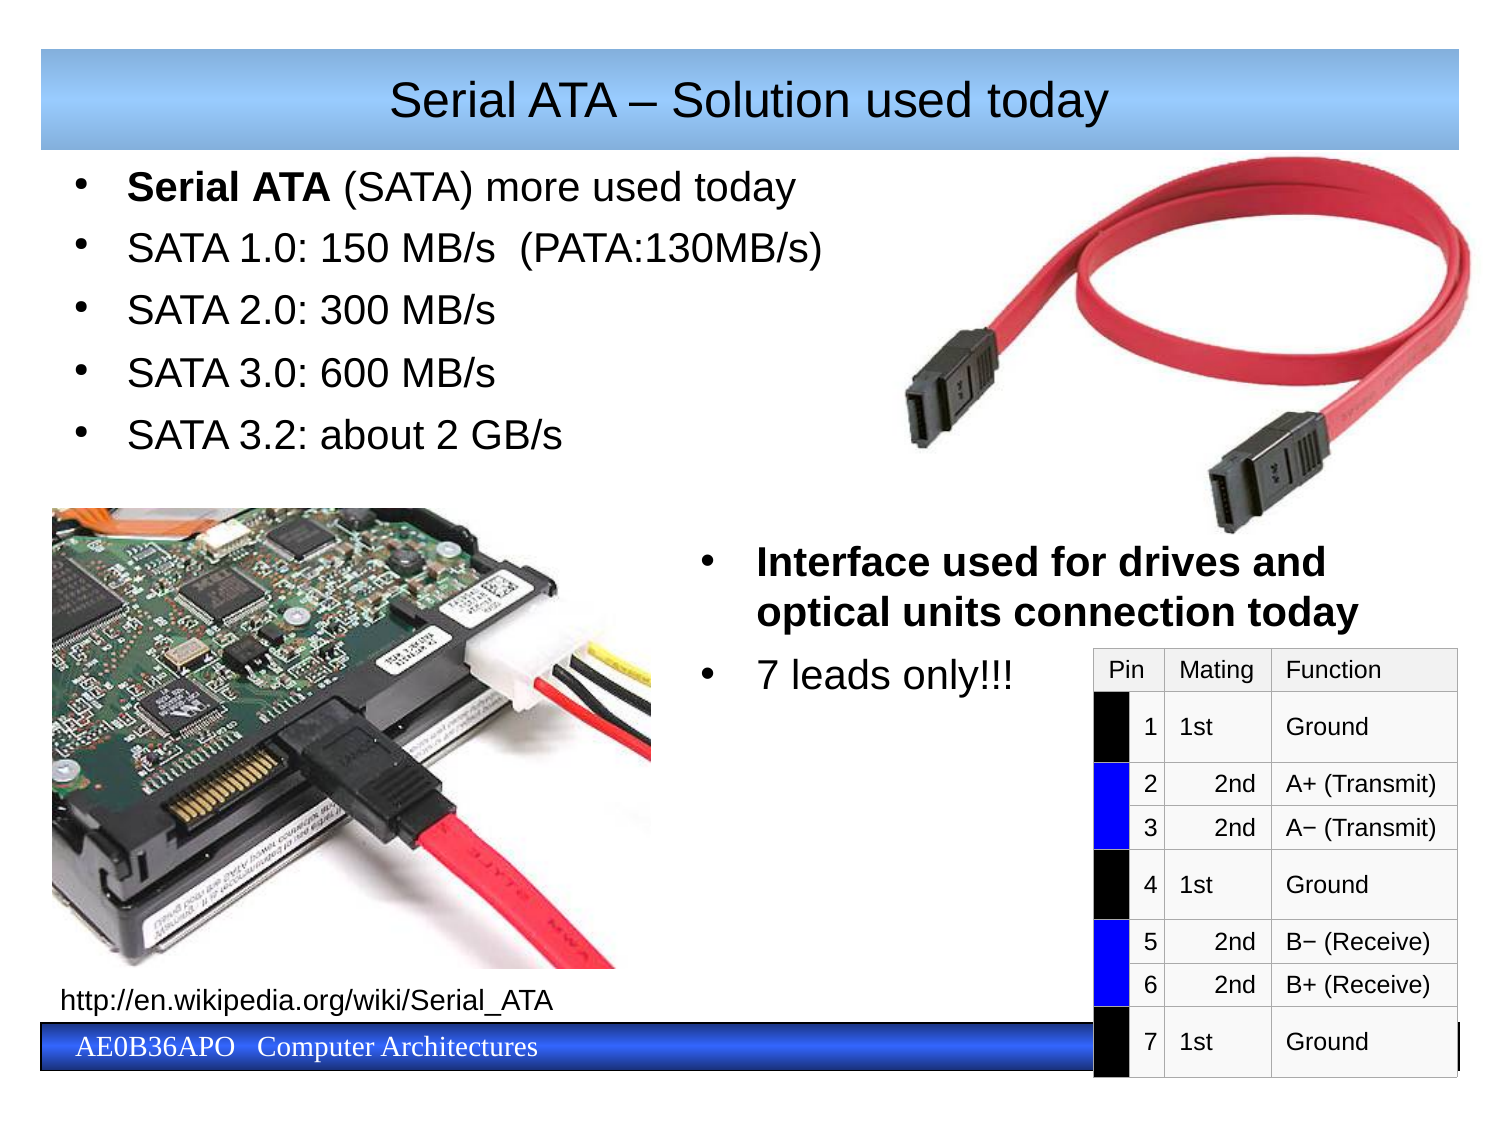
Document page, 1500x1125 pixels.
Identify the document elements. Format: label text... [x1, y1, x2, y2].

table_cell 1 [1130, 692, 1164, 762]
table_cell 6 [1130, 964, 1164, 1006]
table_cell 2nd [1165, 806, 1271, 849]
picture [926, 152, 1483, 551]
table_cell 2nd [1165, 964, 1271, 1006]
table_cell 2nd [1165, 920, 1271, 963]
table_cell A− (Transmit) [1272, 806, 1457, 849]
table_cell [1094, 850, 1129, 919]
table_cell [1094, 920, 1129, 1006]
table_cell B− (Receive) [1272, 920, 1457, 963]
table_cell 2 [1130, 763, 1164, 805]
table_cell 2nd [1165, 763, 1271, 805]
table_cell Ground [1272, 692, 1457, 762]
table_cell [1094, 1007, 1129, 1077]
table_header Function [1272, 649, 1457, 691]
list Serial ATA (SATA) more used today SATA 1.0: 150 MB/s (PATA:130MB/s) SATA 2.0: 300 MB/s SATA 3.0: 600 MB/s SATA 3.2: about 2 GB/s [41, 152, 926, 528]
table_cell B+ (Receive) [1272, 964, 1457, 1006]
picture [52, 528, 651, 969]
table_cell Ground [1272, 1007, 1457, 1077]
table_cell [1094, 763, 1129, 849]
table_cell [1094, 692, 1129, 762]
table_cell 1st [1165, 850, 1271, 919]
table_cell 7 [1130, 1007, 1164, 1077]
table_cell 1st [1165, 1007, 1271, 1077]
text_box http://en.wikipedia.org/wiki/Serial_ATA [35, 974, 786, 1025]
table_header Mating [1165, 649, 1271, 691]
table_cell 3 [1130, 806, 1164, 849]
table_cell 1st [1165, 692, 1271, 762]
title Serial ATA – Solution used today [41, 49, 1459, 150]
table_cell A+ (Transmit) [1272, 763, 1457, 805]
text_box Interface used for drives and optical units connection today 7 leads only!!! [685, 527, 1405, 903]
table_cell Ground [1272, 850, 1457, 919]
table_header Pin [1094, 649, 1164, 691]
table_cell 4 [1130, 850, 1164, 919]
table_cell 5 [1130, 920, 1164, 963]
